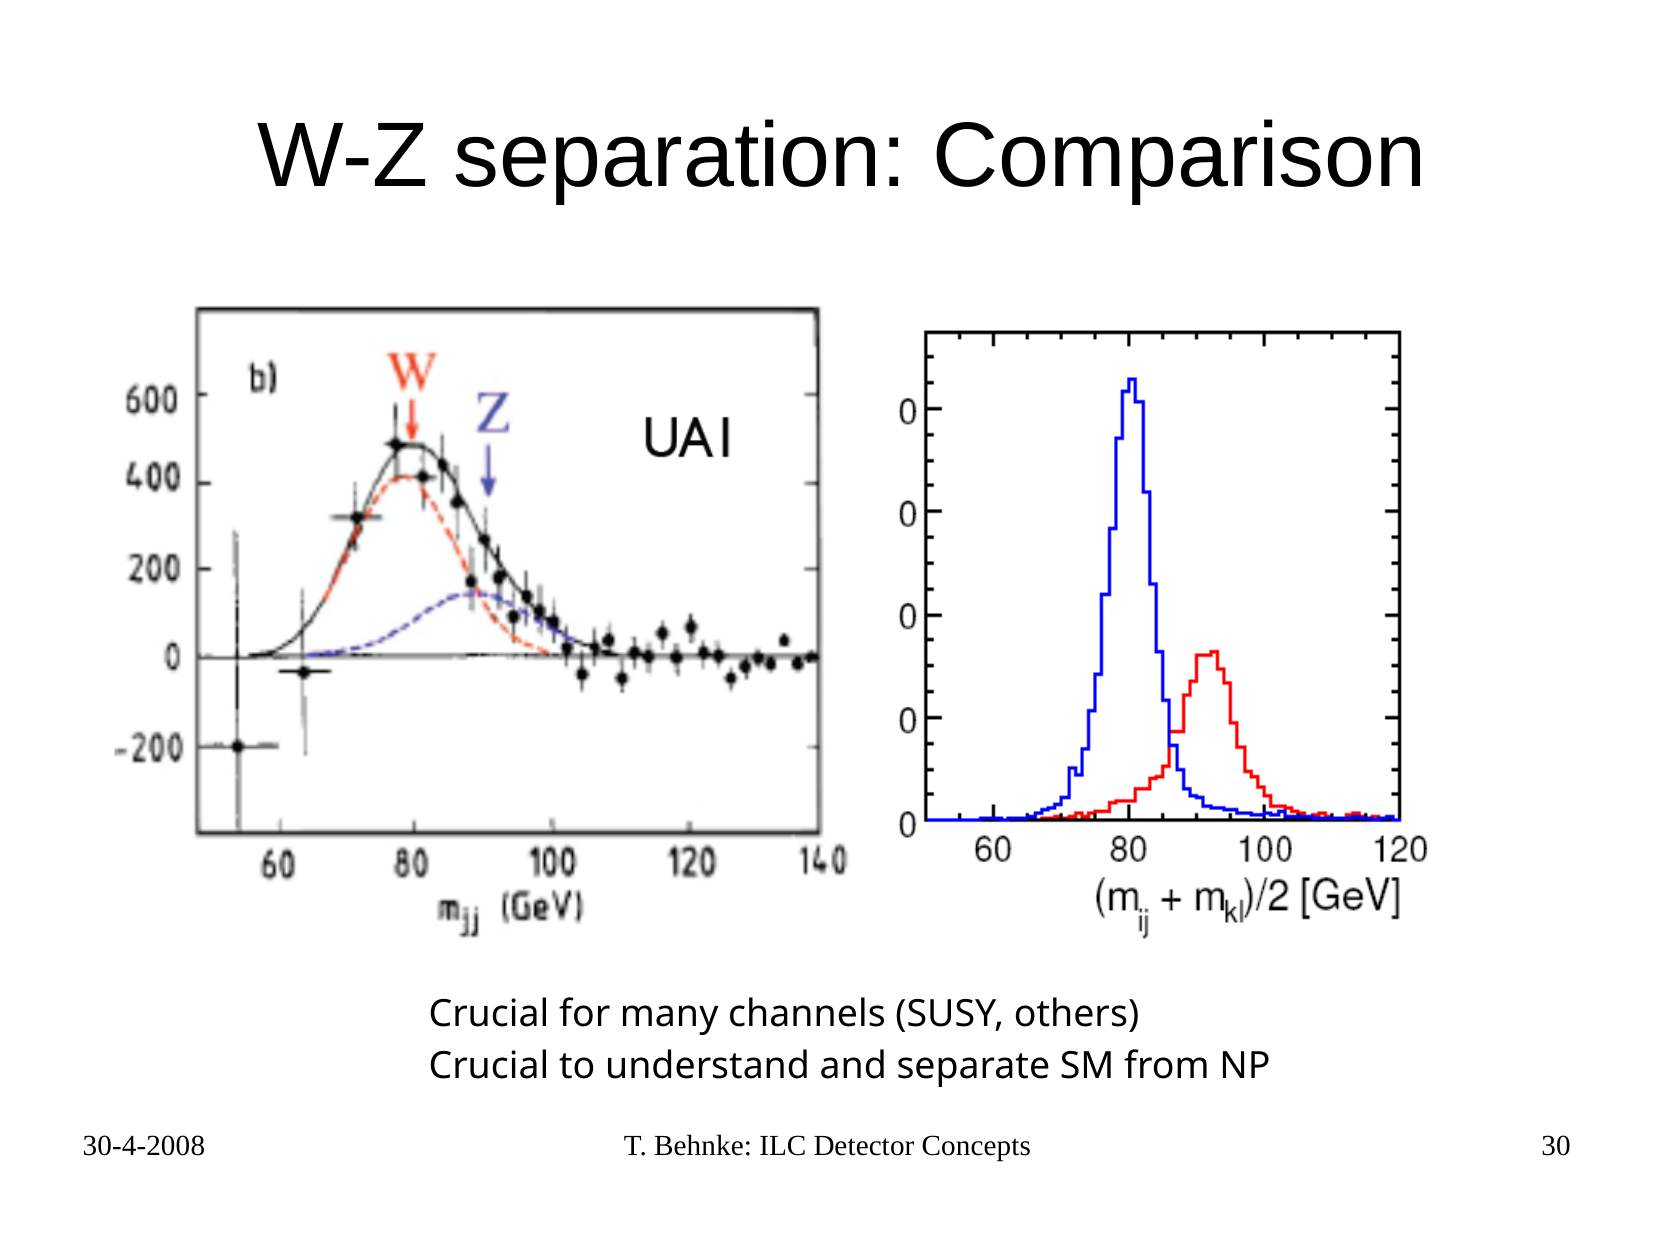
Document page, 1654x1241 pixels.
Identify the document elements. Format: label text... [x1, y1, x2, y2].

title W-Z separation: Comparison [82, 56, 1571, 249]
text_box Crucial for many channels (SUSY, others) Crucial to understand and separate SM from NP [413, 973, 1285, 1094]
picture [96, 272, 1474, 961]
